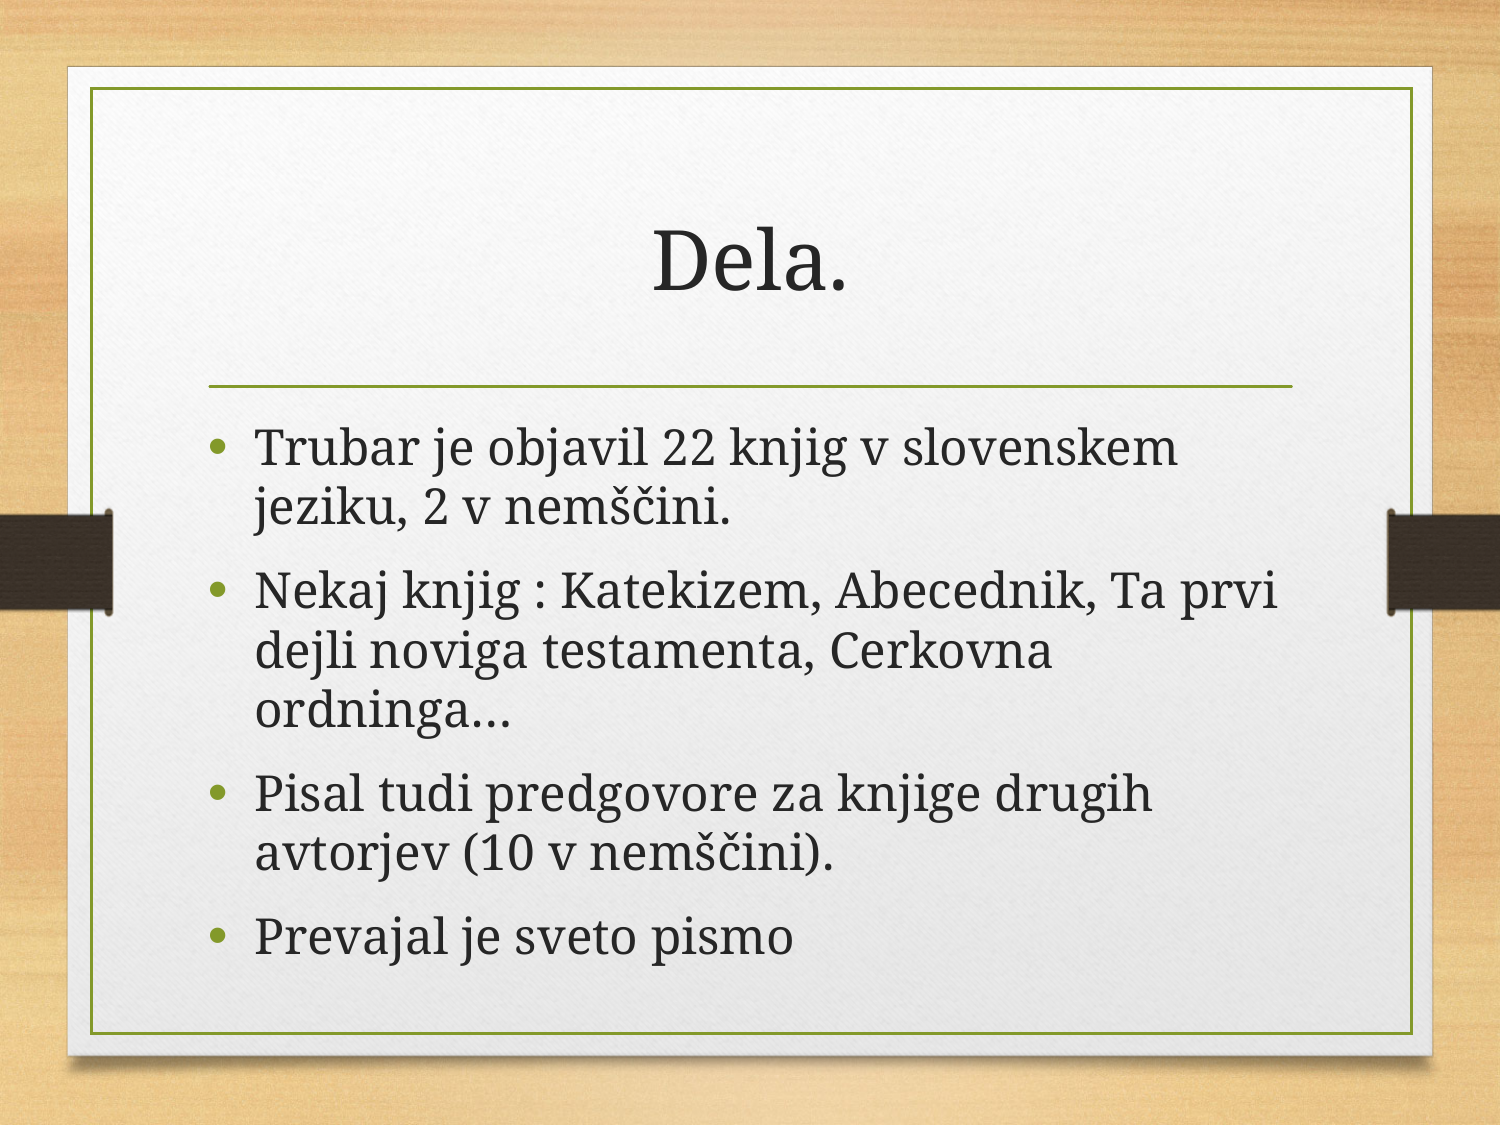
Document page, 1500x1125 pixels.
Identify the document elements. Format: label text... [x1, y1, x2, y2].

title Dela. [192, 150, 1309, 365]
picture [0, 0, 1500, 1125]
list Trubar je objavil 22 knjig v slovenskem jeziku, 2 v nemščini. Nekaj knjig : Katekizem, Abecednik, Ta prvi dejli noviga testamenta, Cerkovna ordninga… Pisal tudi predgovore za knjige drugih avtorjev (10 v nemščini). Prevajal je sveto pismo [192, 408, 1309, 974]
